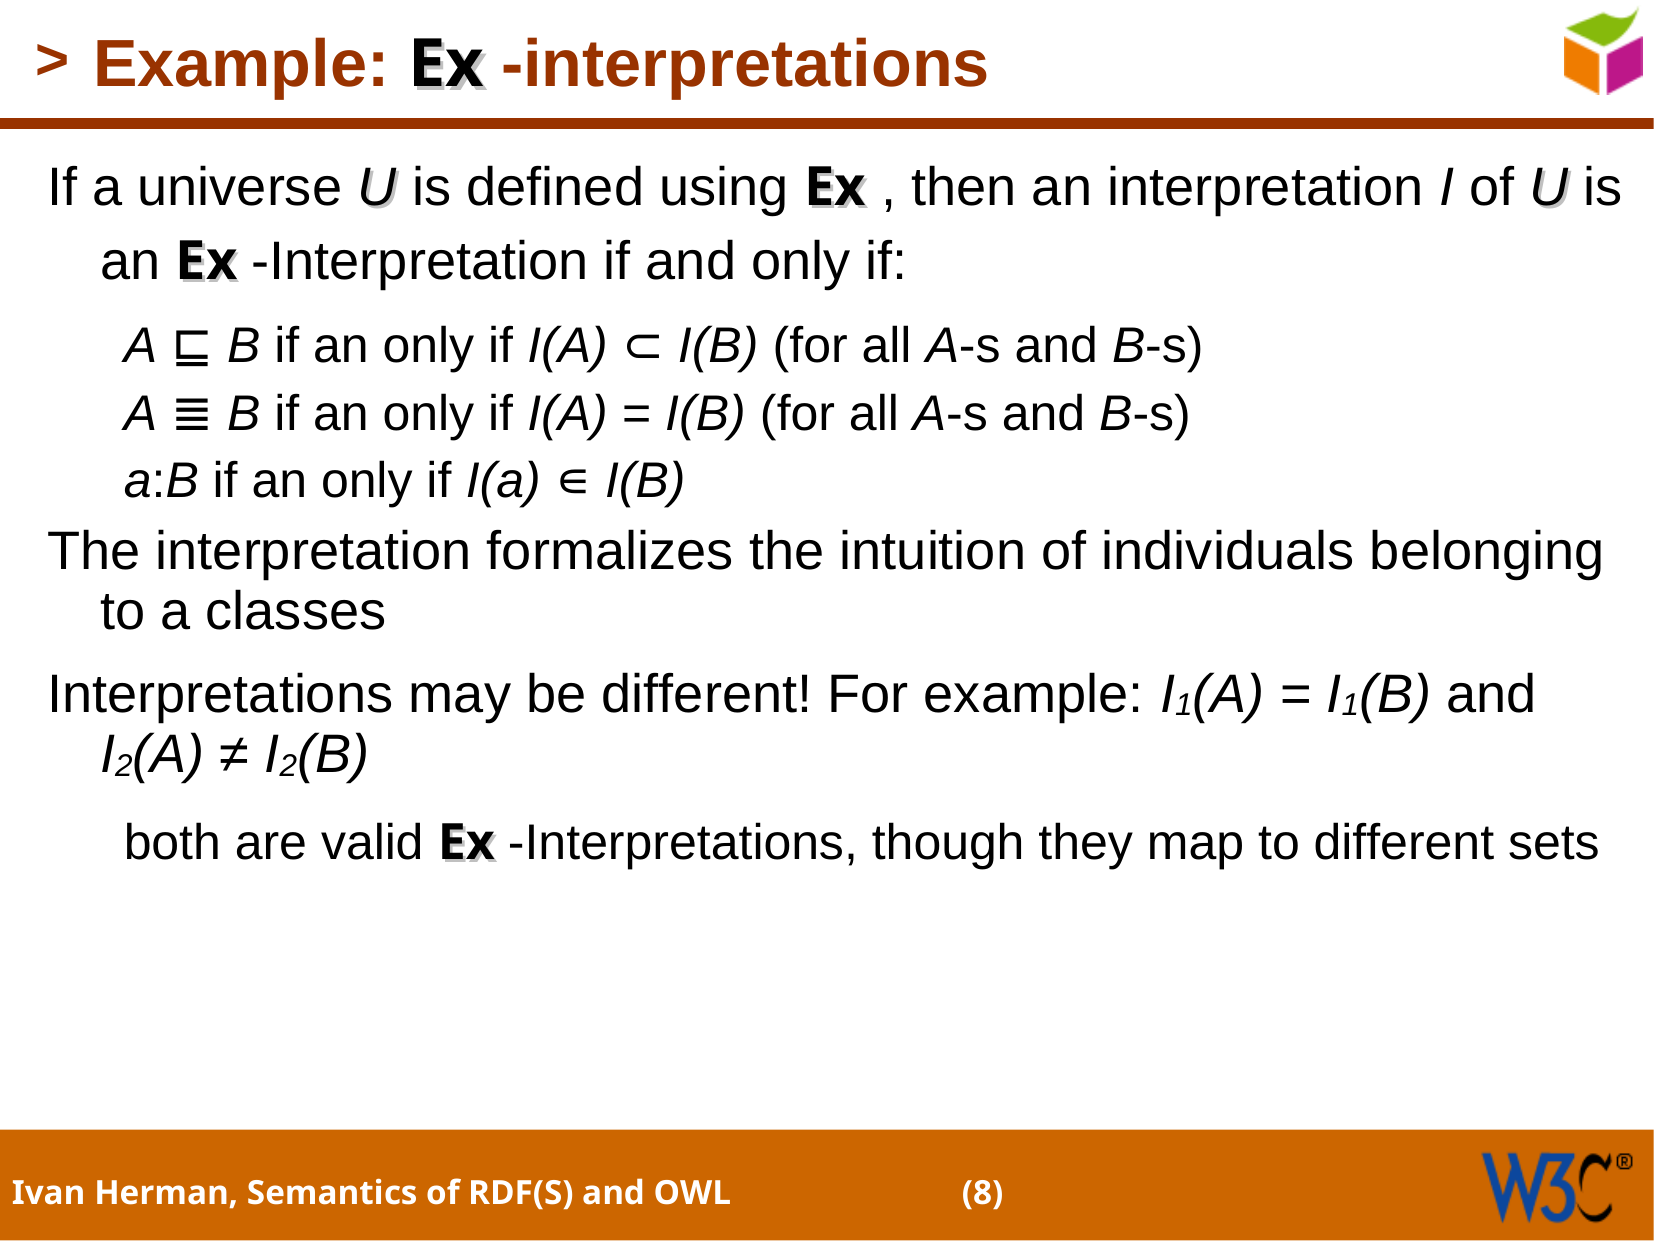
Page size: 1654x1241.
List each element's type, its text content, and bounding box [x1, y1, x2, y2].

picture [1477, 1149, 1639, 1228]
list If a universe U is defined using Ex , then an interpretation I of U is an Ex -Interpretation if and only if: A ⊑ B if an only if I(A) ⊂ I(B) (for all A-s and B-s) A ≣ B if an only if I(A) = I(B) (for all A-s and B-s) a:B if an only if I(a) ∊ I(B) The interpretation formalizes the intuition of individuals belonging to a classes Interpretations may be different! For example: I1(A) = I1(B) and I2(A) ≠ I2(B) both are valid Ex -Interpretations, though they map to different sets [29, 147, 1624, 1119]
title Example: Ex -interpretations [93, 7, 1493, 111]
picture [1564, 5, 1643, 95]
